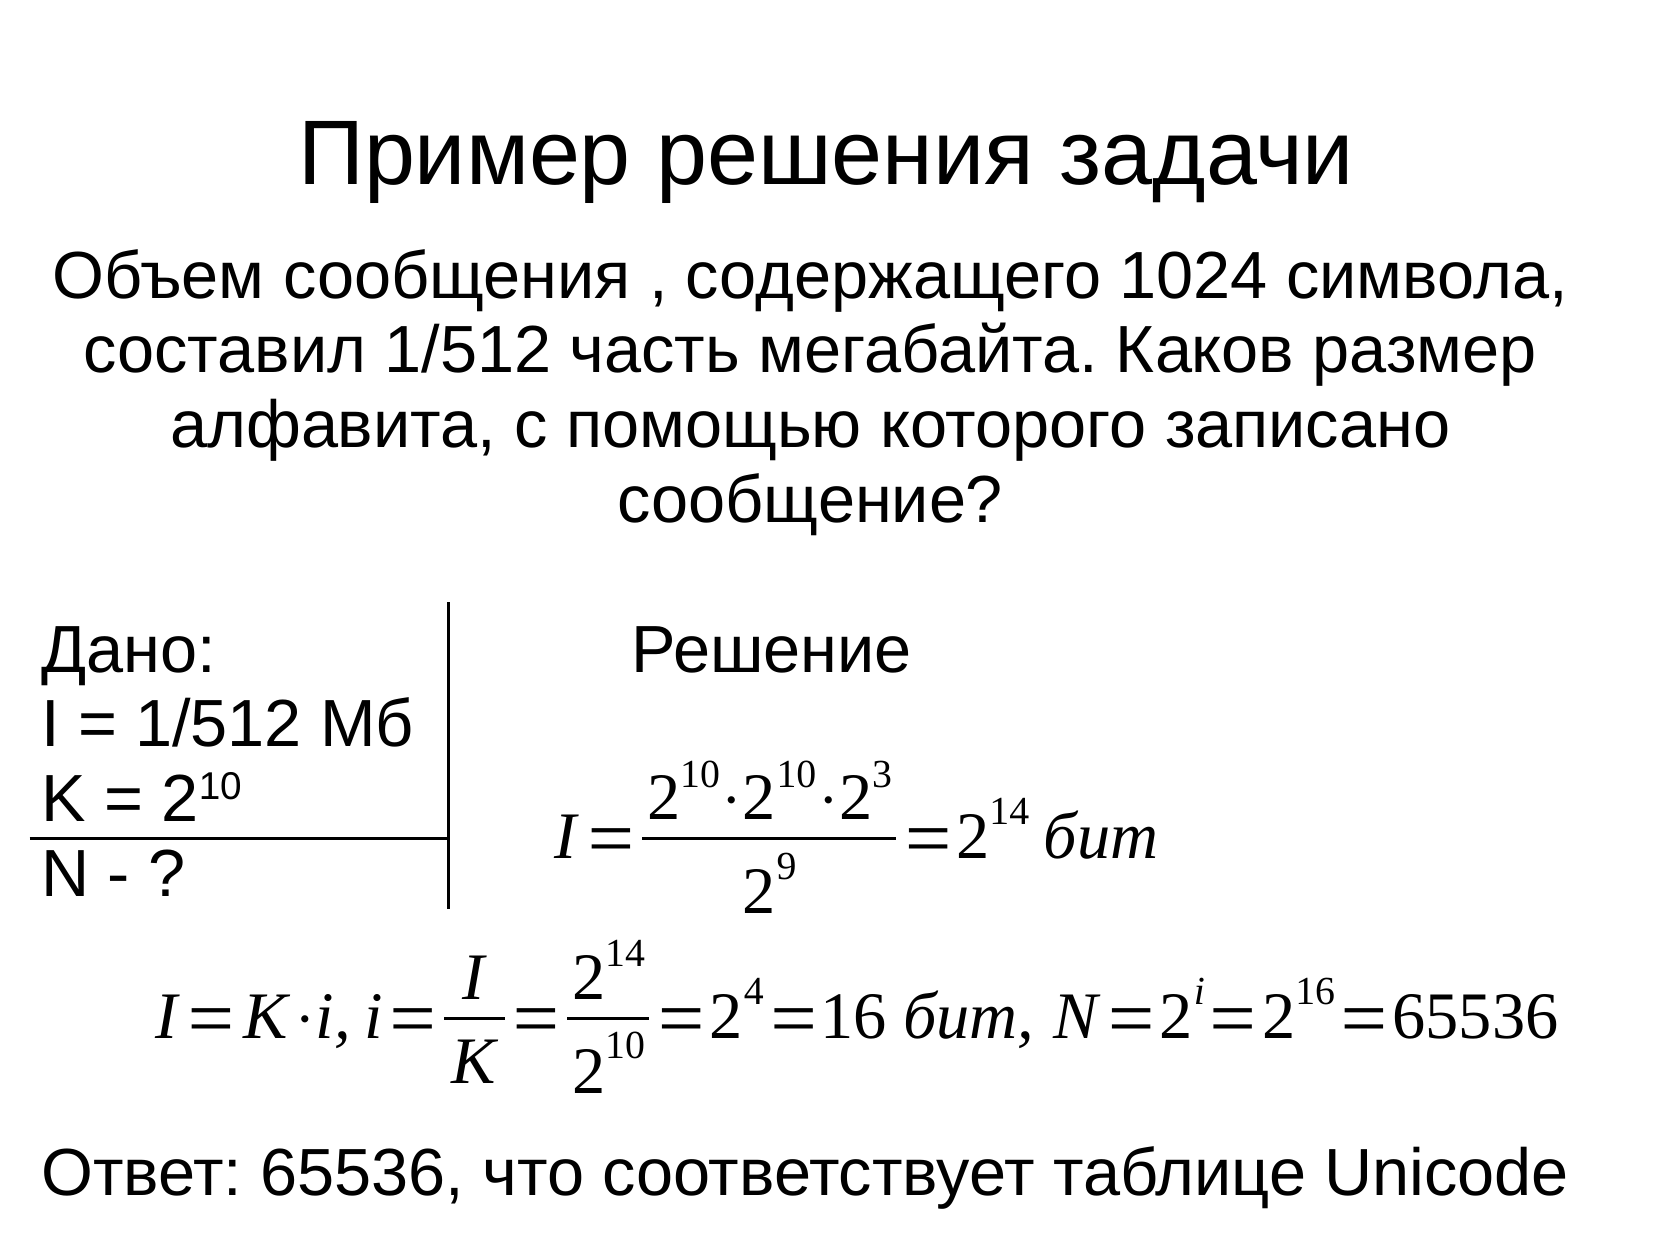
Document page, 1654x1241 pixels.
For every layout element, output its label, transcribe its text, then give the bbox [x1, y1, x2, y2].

title Пример решения задачи [82, 49, 1571, 237]
subtitle Объем сообщения , содержащего 1024 символа, составил 1/512 часть мегабайта. Каков размер алфавита, с помощью которого записано сообщение? Дано: Решение I = 1/512 Мб K = 210 N - ? Ответ: 65536, что соответствует таблице Unicode [41, 237, 1581, 1210]
